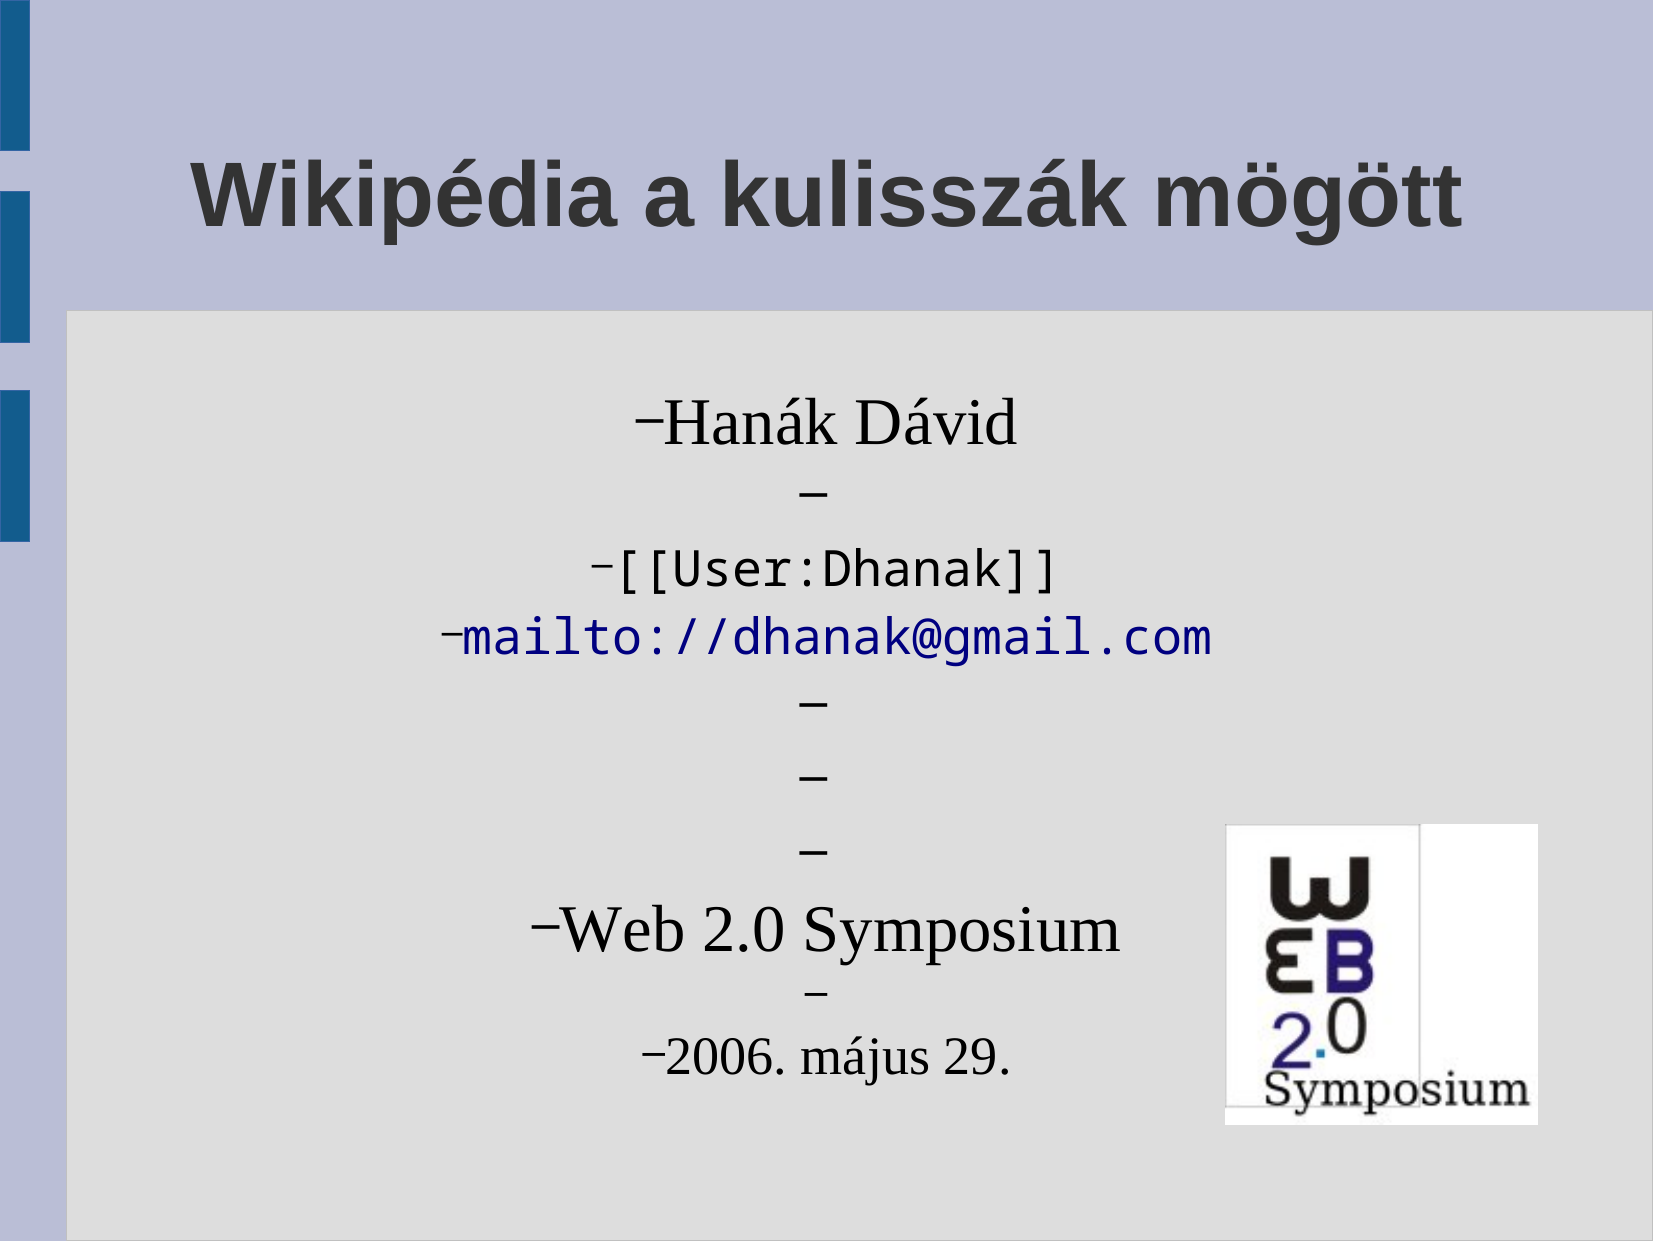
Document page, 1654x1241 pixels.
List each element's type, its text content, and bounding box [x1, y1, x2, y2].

title Wikipédia a kulisszák mögött [121, 91, 1534, 299]
picture [1534, 824, 1538, 1126]
subtitle Hanák Dávid [[User:Dhanak]] mailto://dhanak@gmail.com Web 2.0 Symposium 2006. május 29. [121, 344, 1534, 1127]
